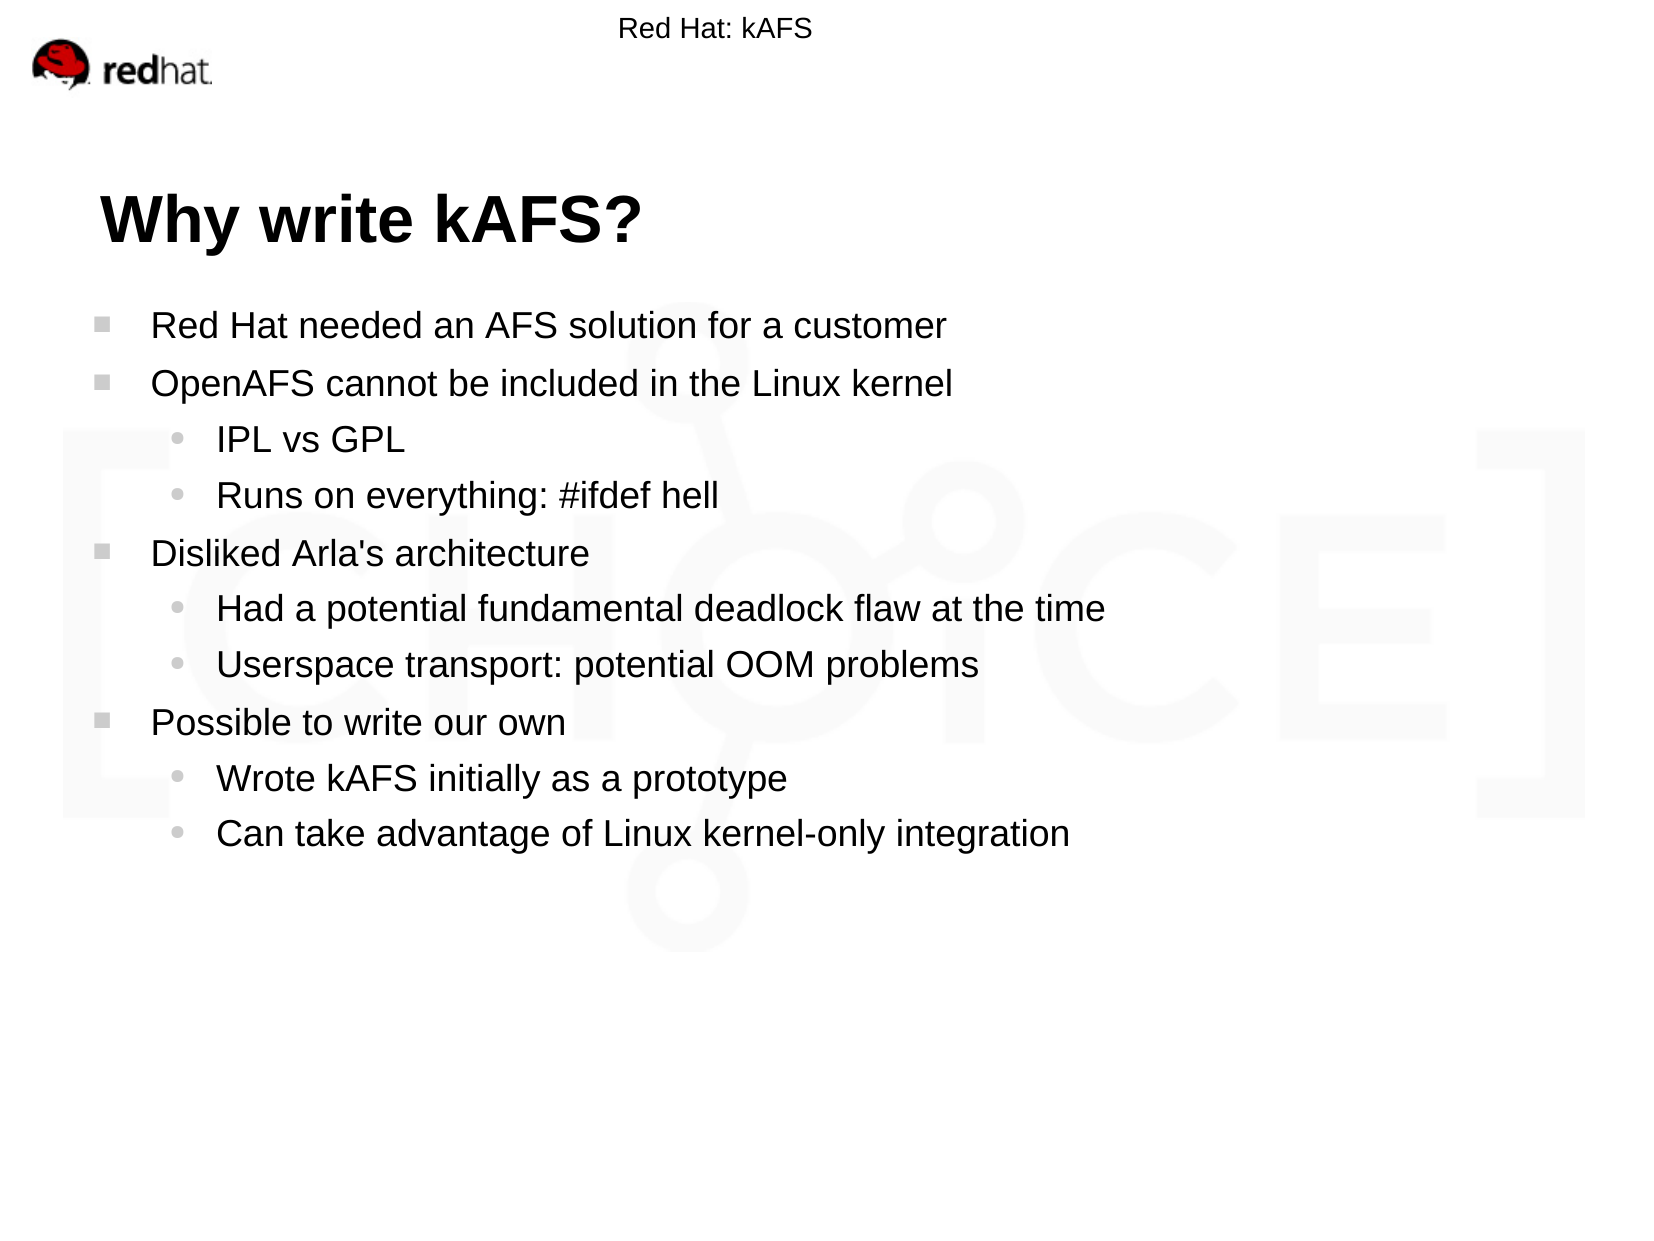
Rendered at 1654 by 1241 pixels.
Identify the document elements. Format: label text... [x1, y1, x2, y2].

list Red Hat needed an AFS solution for a customer OpenAFS cannot be included in the Linux kernel IPL vs GPL Runs on everything: #ifdef hell Disliked Arla's architecture Had a potential fundamental deadlock flaw at the time Userspace transport: potential OOM problems Possible to write our own Wrote kAFS initially as a prototype Can take advantage of Linux kernel-only integration [94, 304, 1500, 1174]
title Why write kAFS? [100, 164, 1506, 275]
picture [63, 302, 1585, 952]
picture [31, 37, 212, 98]
